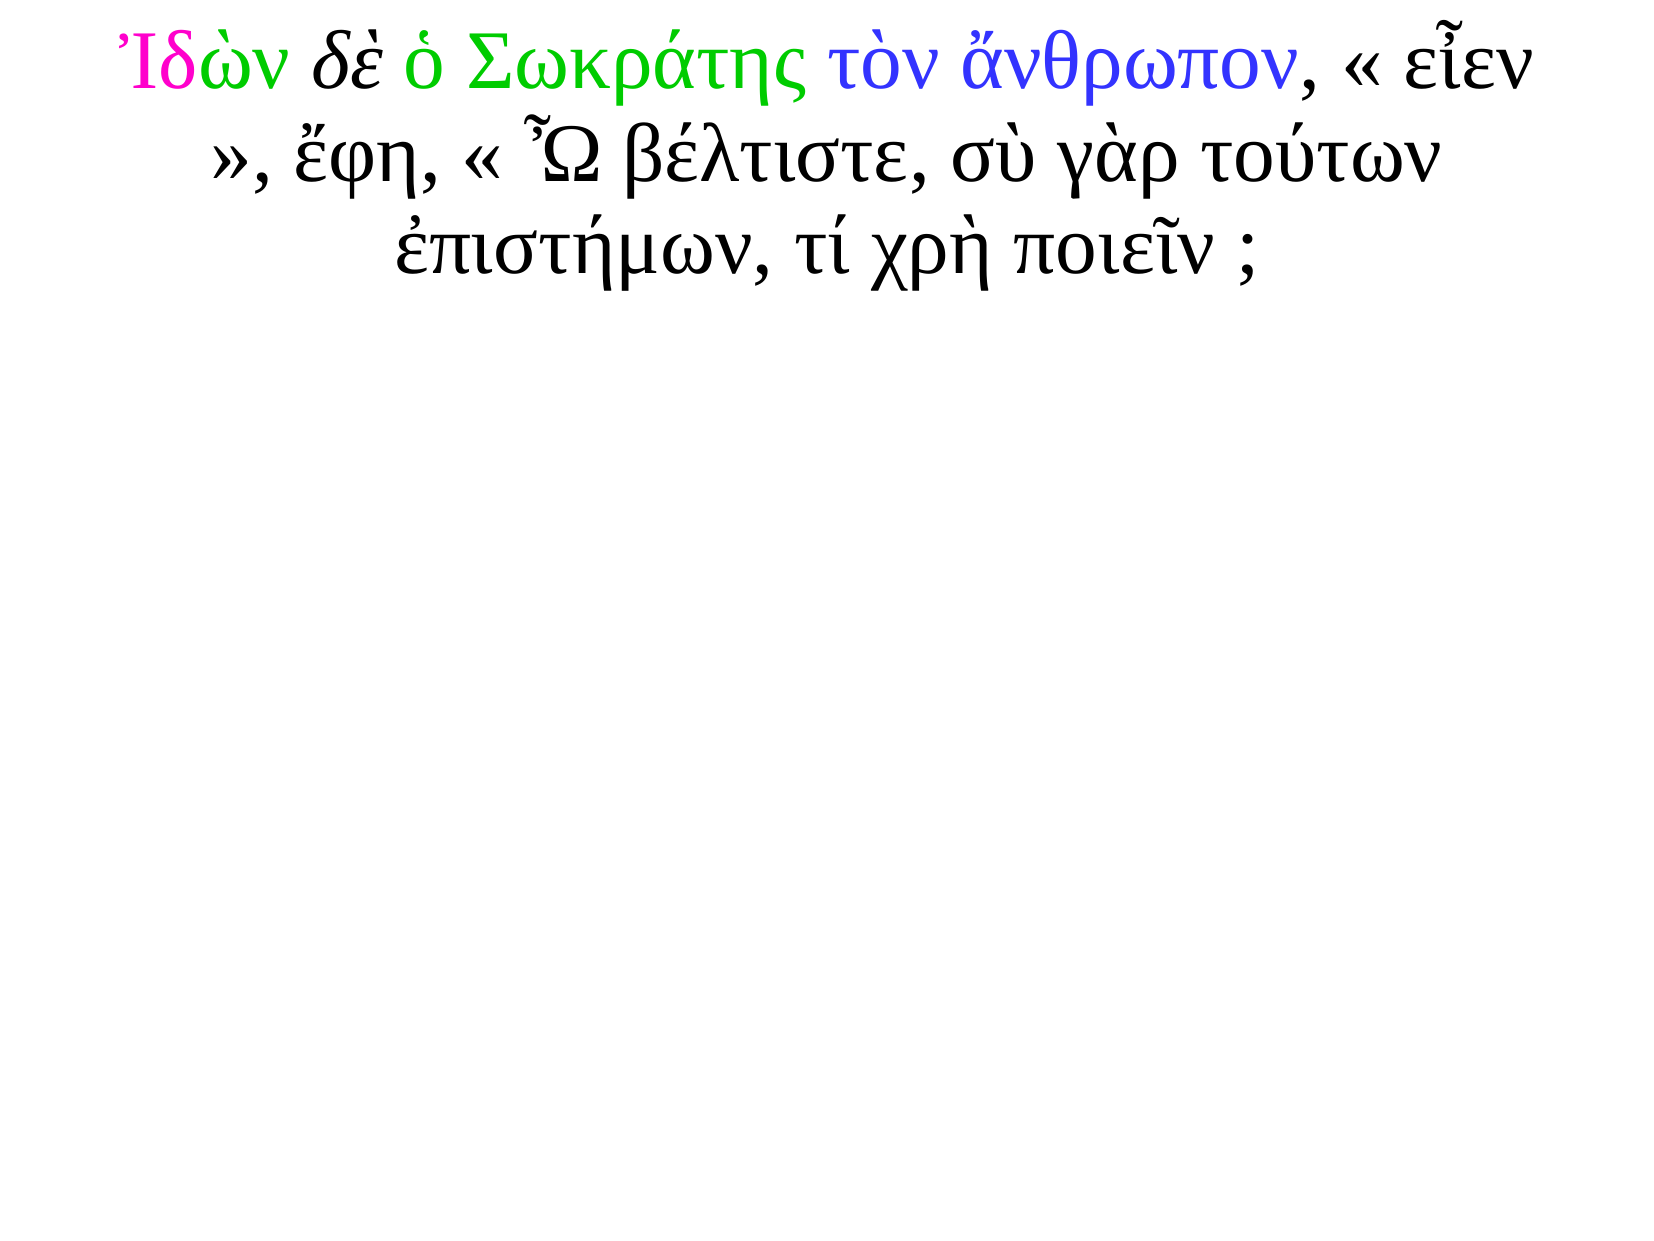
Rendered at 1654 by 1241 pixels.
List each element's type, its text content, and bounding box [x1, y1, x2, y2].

title Ἰδὼν δὲ ὁ Σωκράτης τὸν ἄνθρωπον, « εἶεν », ἔφη, « Ὦ βέλτιστε, σὺ γὰρ τούτων ἐπιστήμων, τί χρὴ ποιεῖν ; [82, 14, 1571, 292]
